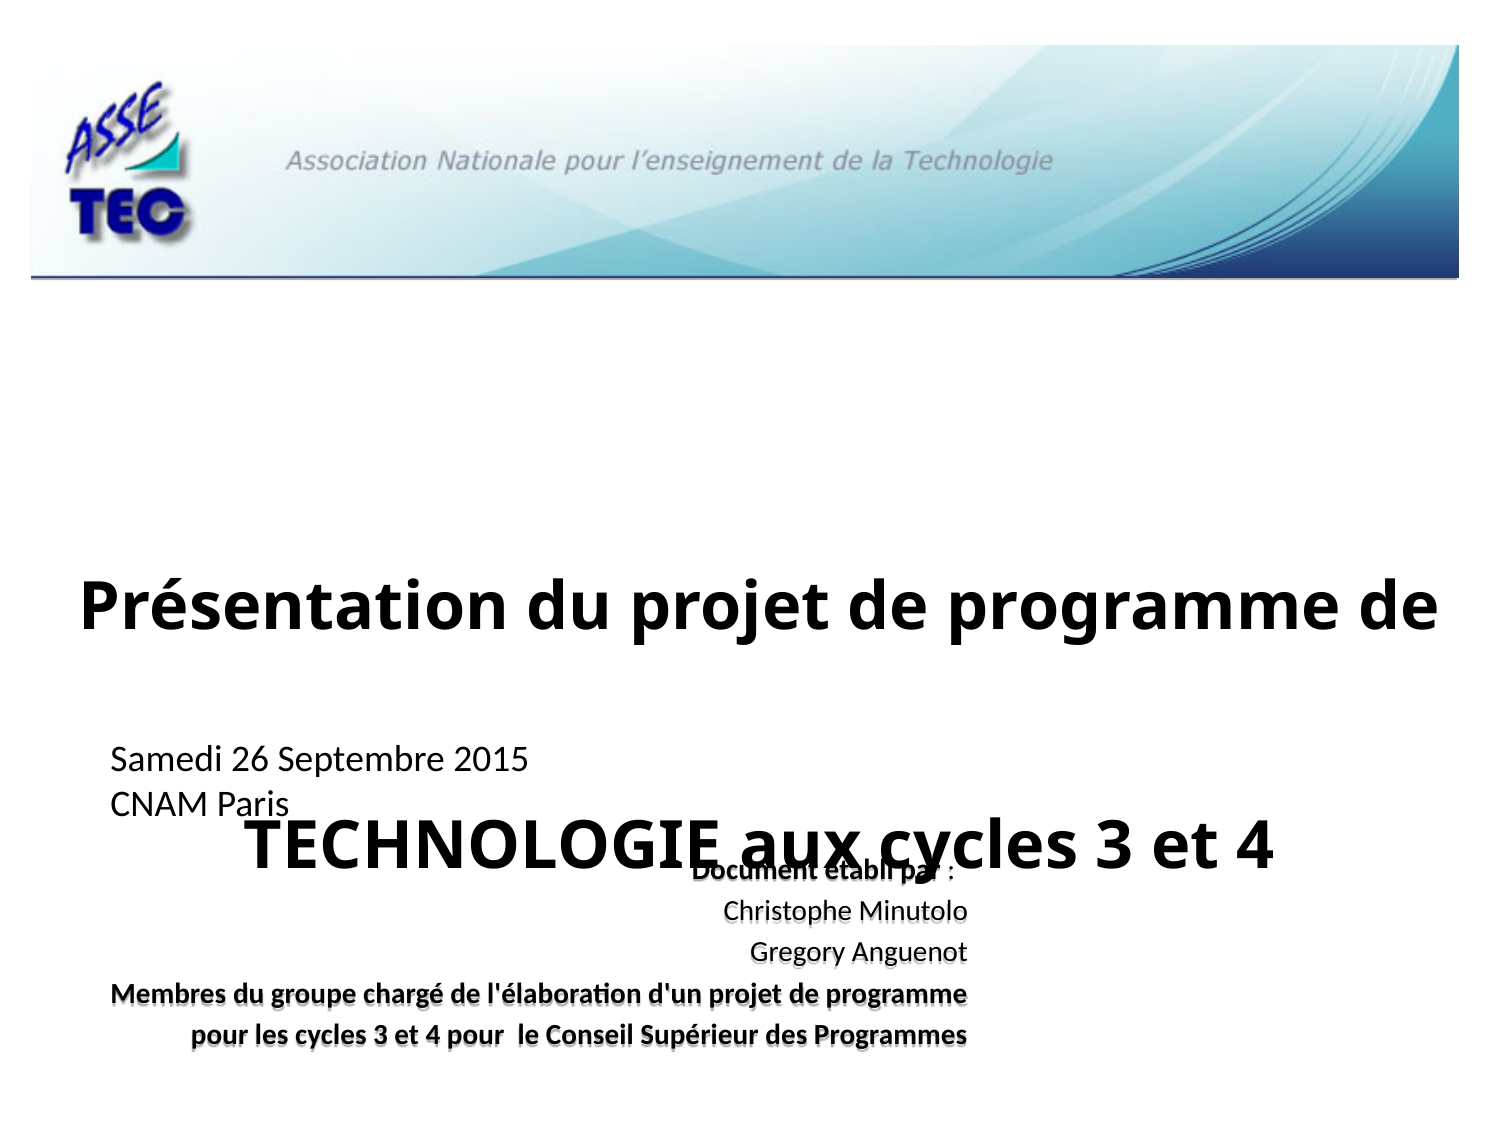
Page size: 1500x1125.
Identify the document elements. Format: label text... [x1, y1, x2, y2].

text_box Présentation du projet de programme de TECHNOLOGIE aux cycles 3 et 4 [31, 515, 1459, 697]
subtitle Document établi par : Christophe Minutolo Gregory Anguenot Membres du groupe chargé de l'élaboration d'un projet de programme pour les cycles 3 et 4 pour le Conseil Supérieur des Programmes [95, 842, 1459, 1097]
picture [31, 45, 1459, 278]
text_box Samedi 26 Septembre 2015 CNAM Paris [95, 726, 550, 833]
